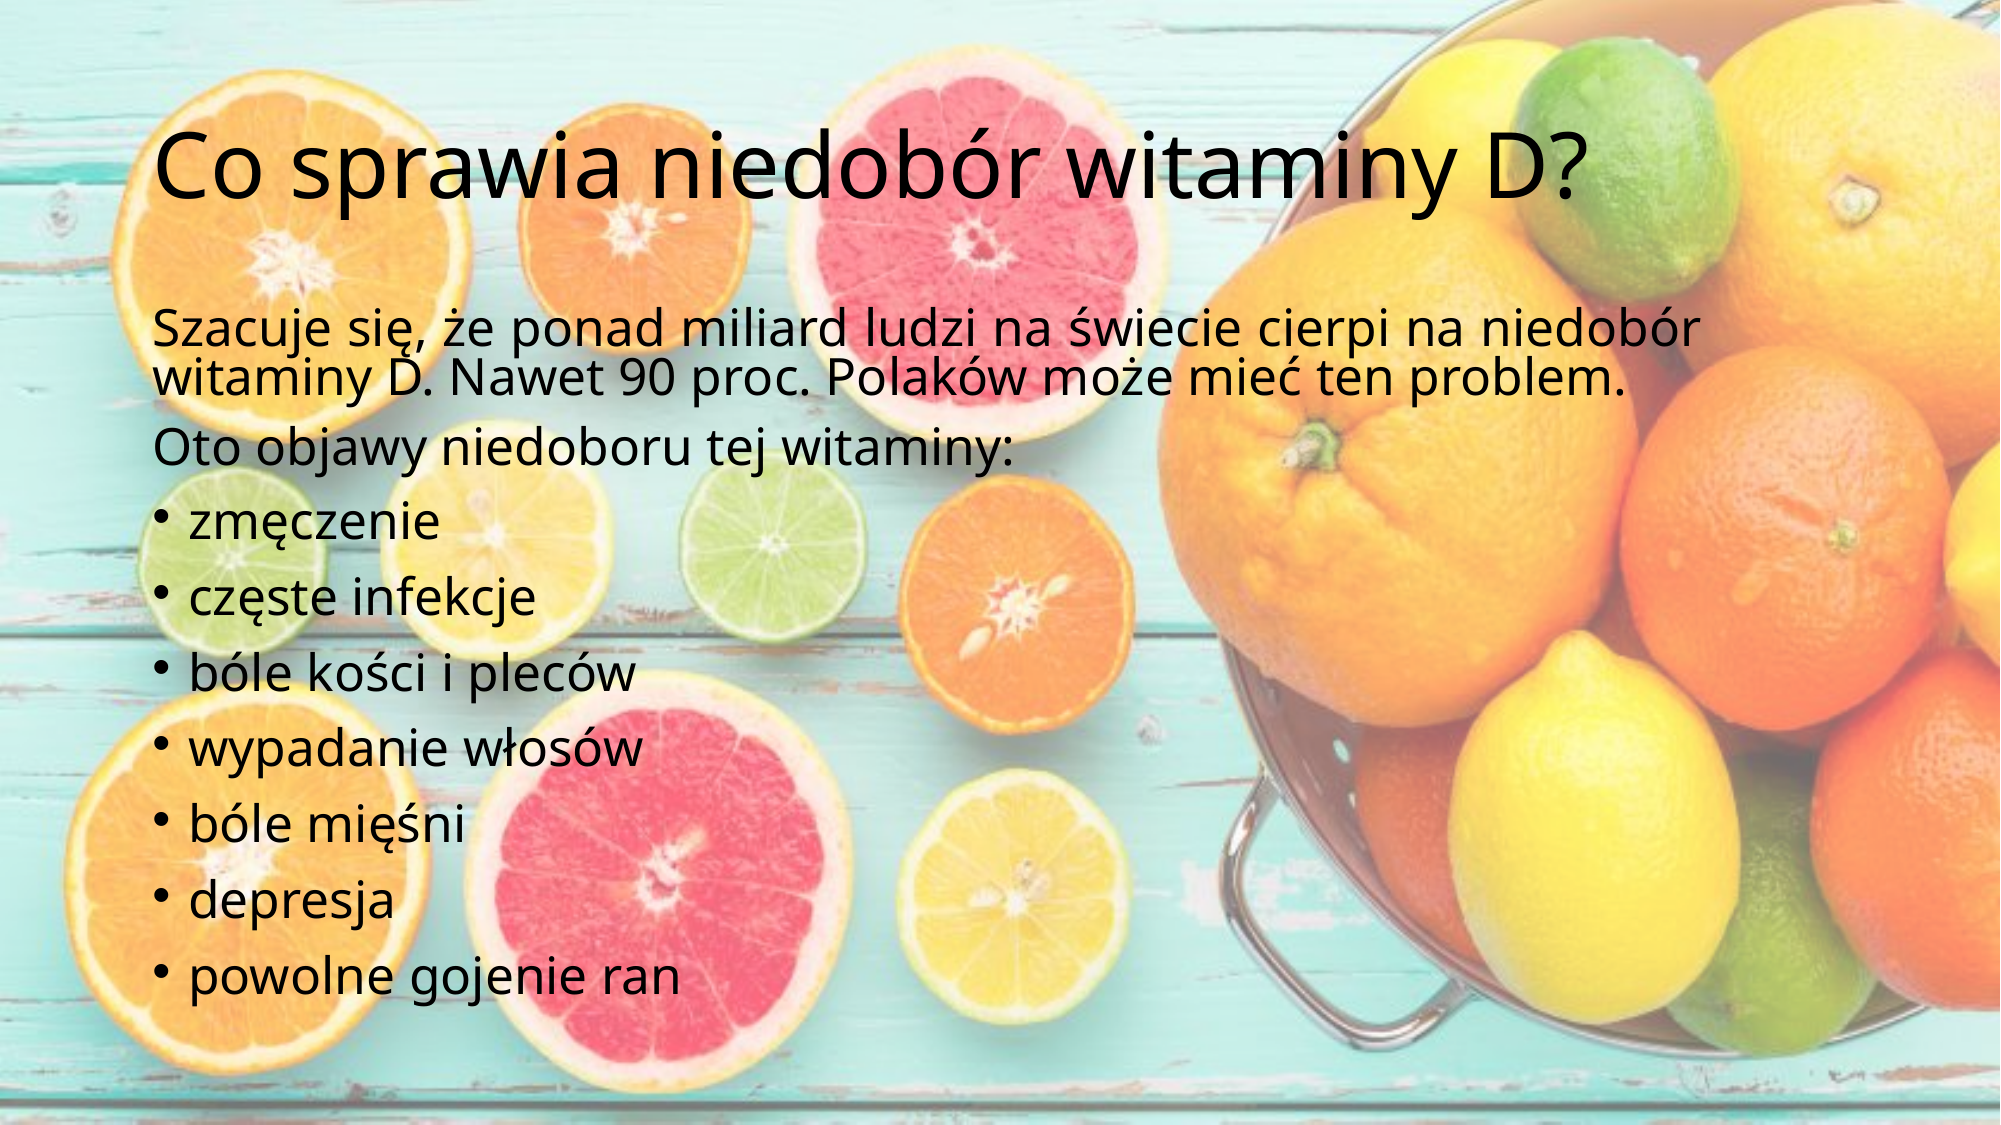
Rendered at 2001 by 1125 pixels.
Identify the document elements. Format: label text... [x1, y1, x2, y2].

title Co sprawia niedobór witaminy D? [137, 59, 1863, 278]
list Szacuje się, że ponad miliard ludzi na świecie cierpi na niedobór witaminy D. Nawet 90 proc. Polaków może mieć ten problem. Oto objawy niedoboru tej witaminy: zmęczenie częste infekcje bóle kości i pleców wypadanie włosów bóle mięśni depresja powolne gojenie ran [137, 299, 1863, 1014]
